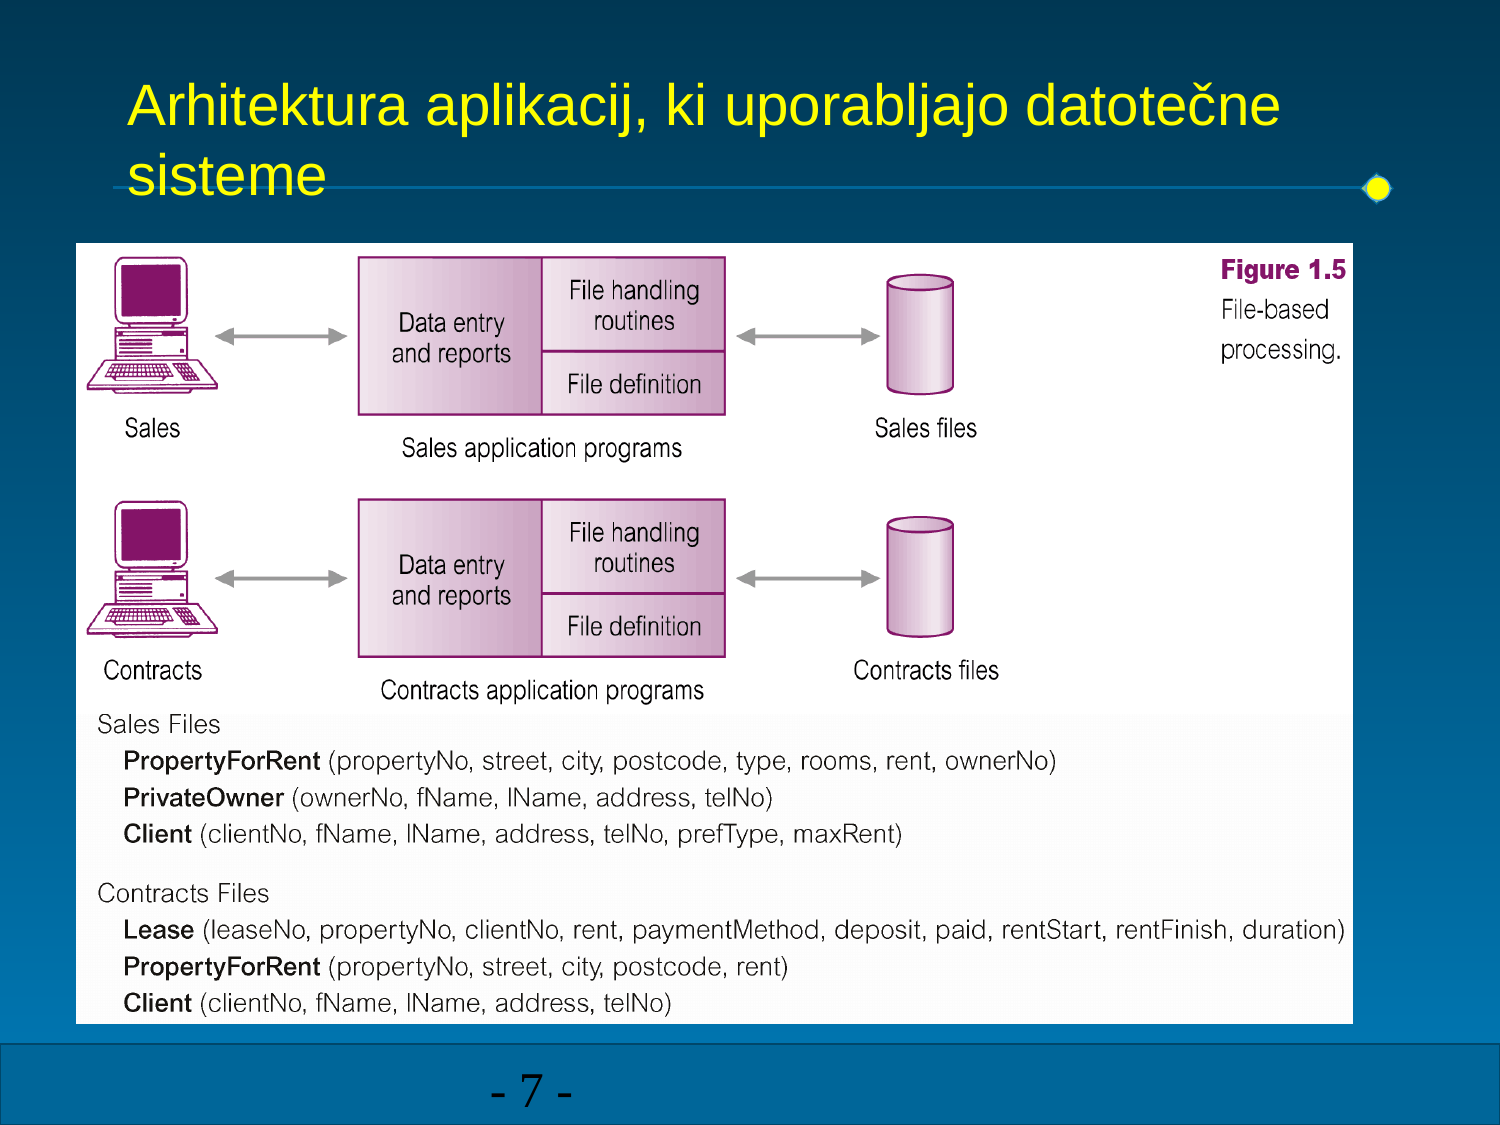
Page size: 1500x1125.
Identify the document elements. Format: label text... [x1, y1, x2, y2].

title Arhitektura aplikacij, ki uporabljajo datotečne sisteme [112, 59, 1388, 216]
picture [77, 244, 1352, 1023]
